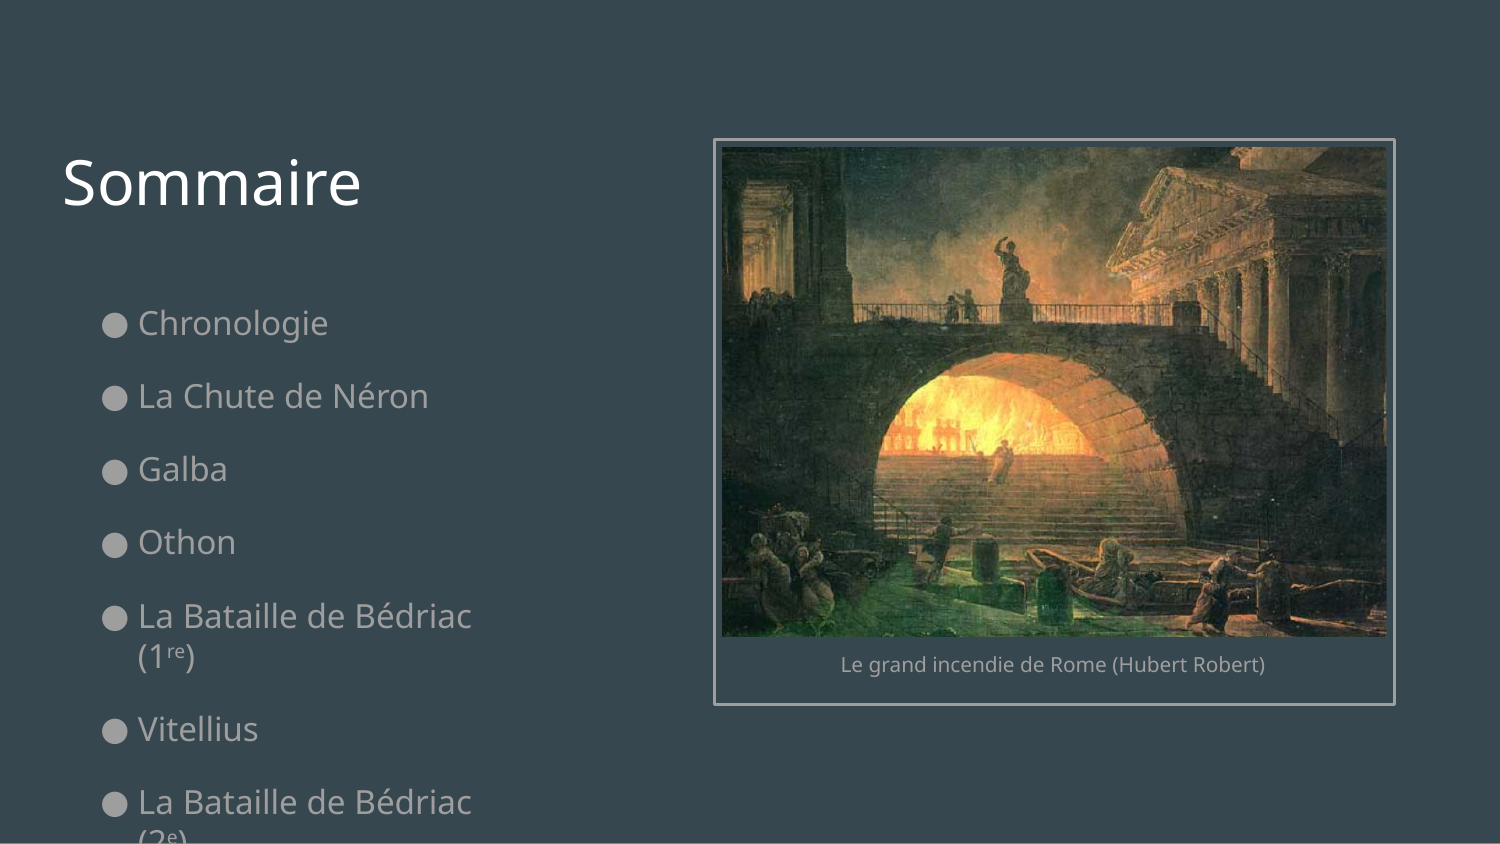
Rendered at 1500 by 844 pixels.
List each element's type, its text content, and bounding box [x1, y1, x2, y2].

list Chronologie La Chute de Néron Galba Othon La Bataille de Bédriac (1re) Vitellius La Bataille de Bédriac (2e) Vespasien Sources [47, 286, 542, 705]
picture [722, 147, 1387, 636]
title Sommaire [47, 66, 542, 286]
text_box Le grand incendie de Rome (Hubert Robert) [712, 636, 1394, 705]
